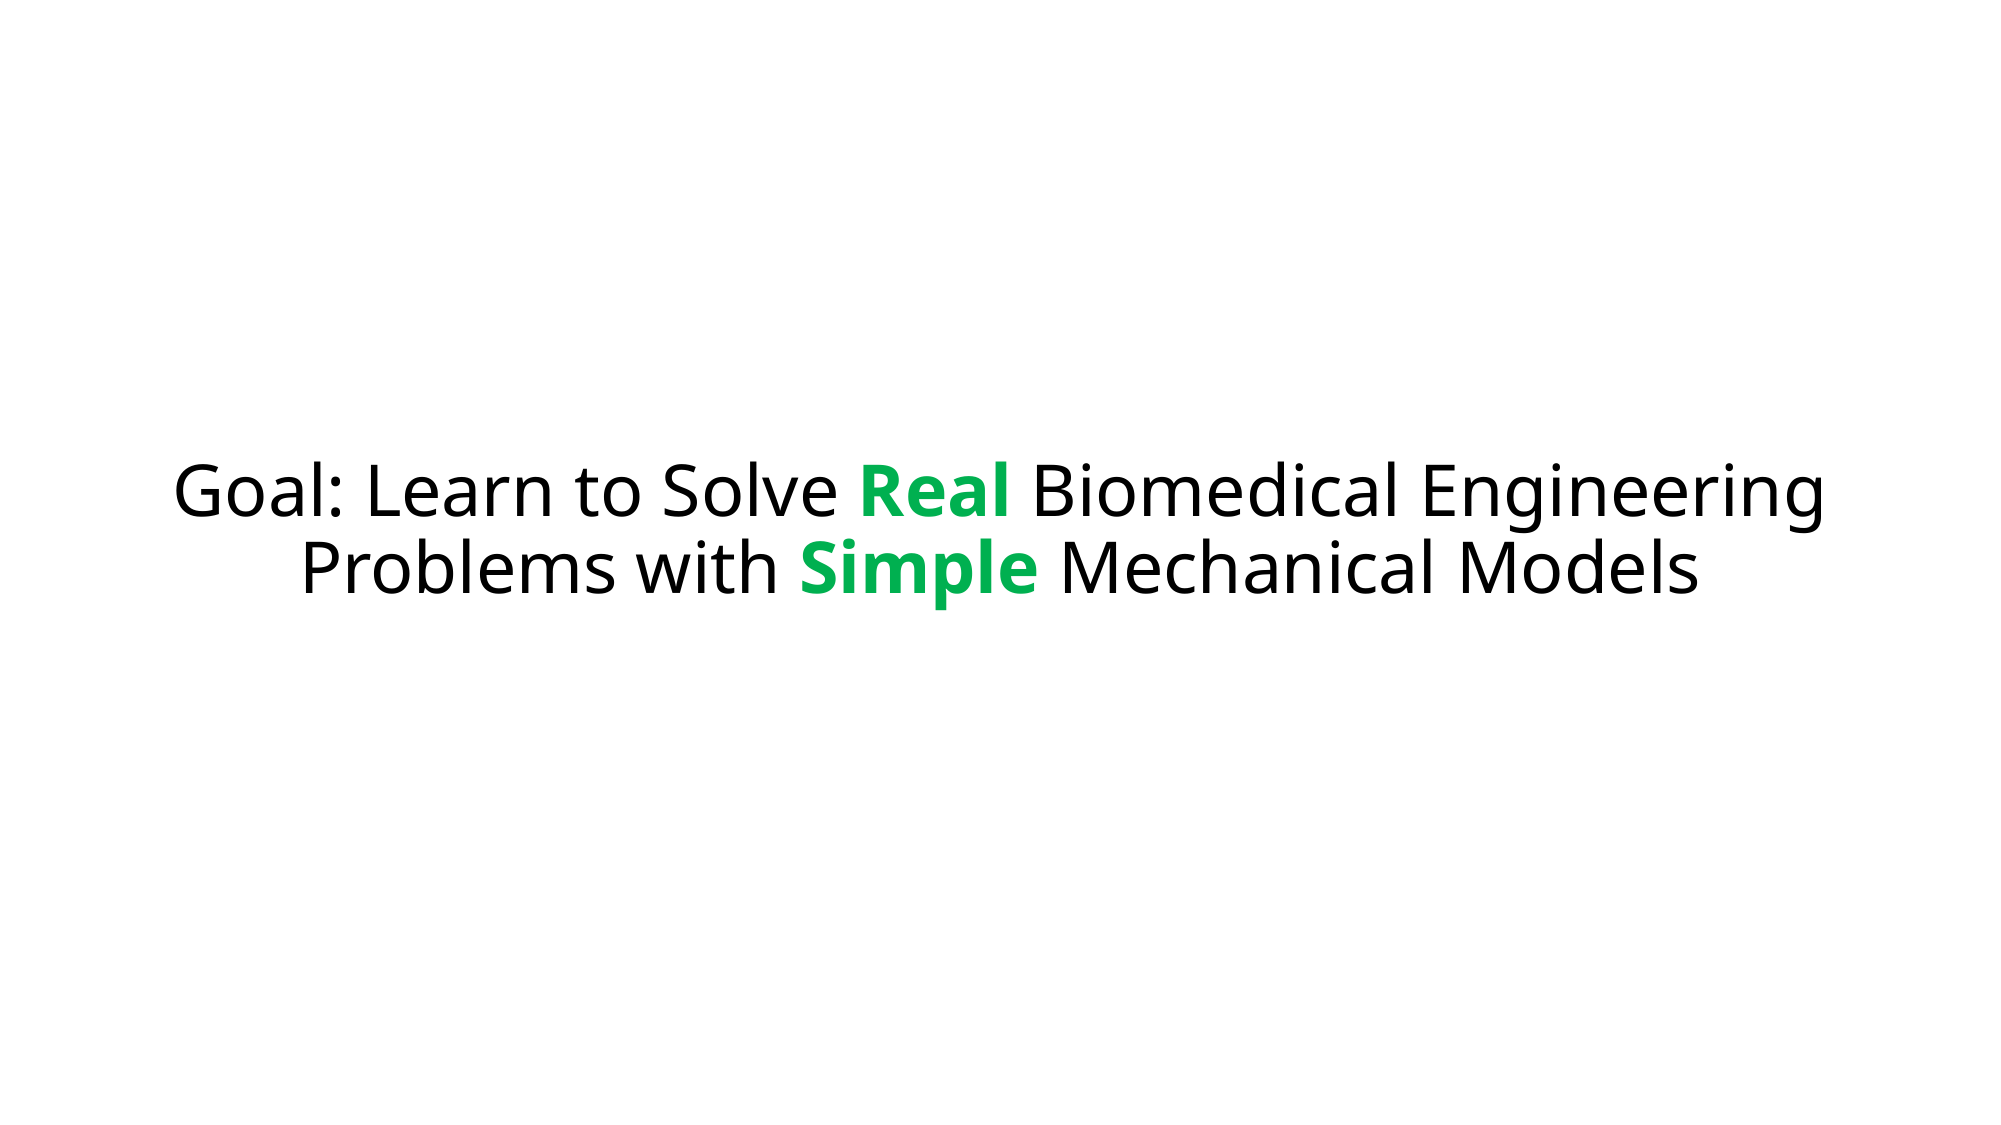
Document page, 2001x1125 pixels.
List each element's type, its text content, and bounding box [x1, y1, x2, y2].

title Goal: Learn to Solve Real Biomedical Engineering Problems with Simple Mechanical Models [137, 423, 1863, 641]
